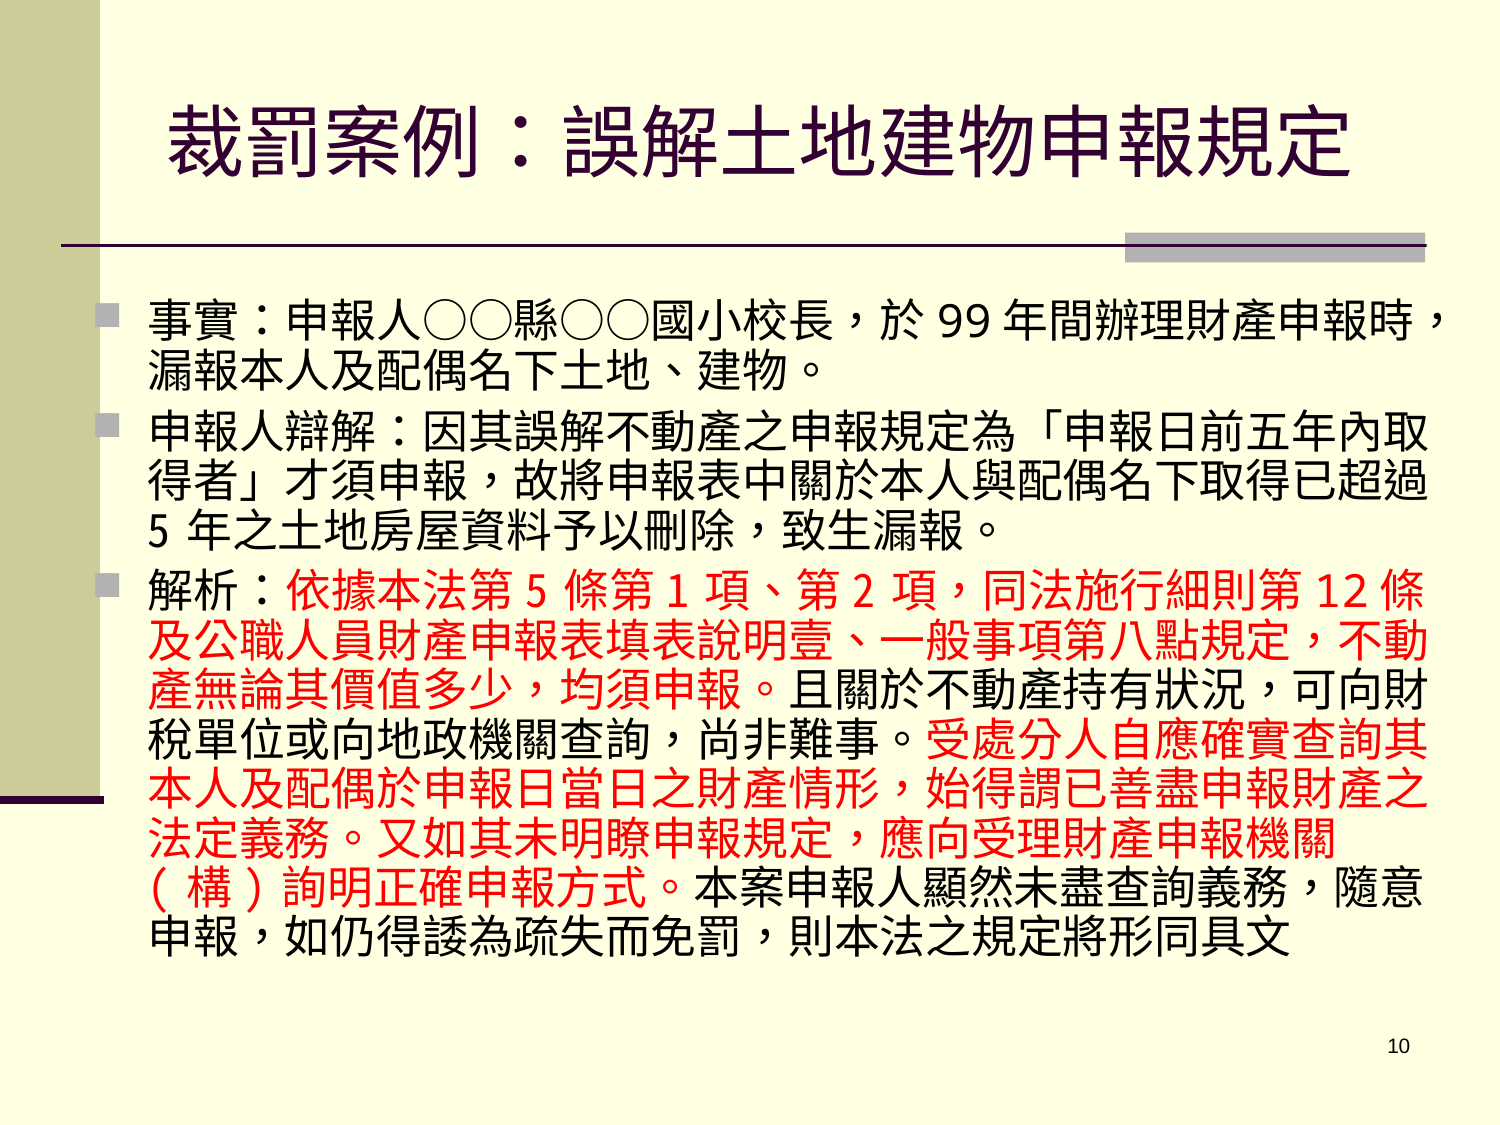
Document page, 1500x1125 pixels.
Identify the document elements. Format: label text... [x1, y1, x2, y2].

text_box <編號> [1112, 1025, 1426, 1101]
list 事實：申報人○○縣○○國小校長，於99年間辦理財產申報時，漏報本人及配偶名下土地、建物。 申報人辯解：因其誤解不動產之申報規定為「申報日前五年內取得者」才須申報，故將申報表中關於本人與配偶名下取得已超過5年之土地房屋資料予以刪除，致生漏報。 解析：依據本法第5條第1項、第2項，同法施行細則第12條及公職人員財產申報表填表說明壹、一般事項第八點規定，不動產無論其價值多少，均須申報。且關於不動產持有狀況，可向財稅單位或向地政機關查詢，尚非難事。受處分人自應確實查詢其本人及配偶於申報日當日之財產情形，始得謂已善盡申報財產之法定義務。又如其未明瞭申報規定，應向受理財產申報機關(構)詢明正確申報方式。本案申報人顯然未盡查詢義務，隨意申報，如仍得諉為疏失而免罰，則本法之規定將形同具文 [76, 290, 1461, 1025]
title 裁罰案例：誤解土地建物申報規定 [150, 45, 1426, 234]
